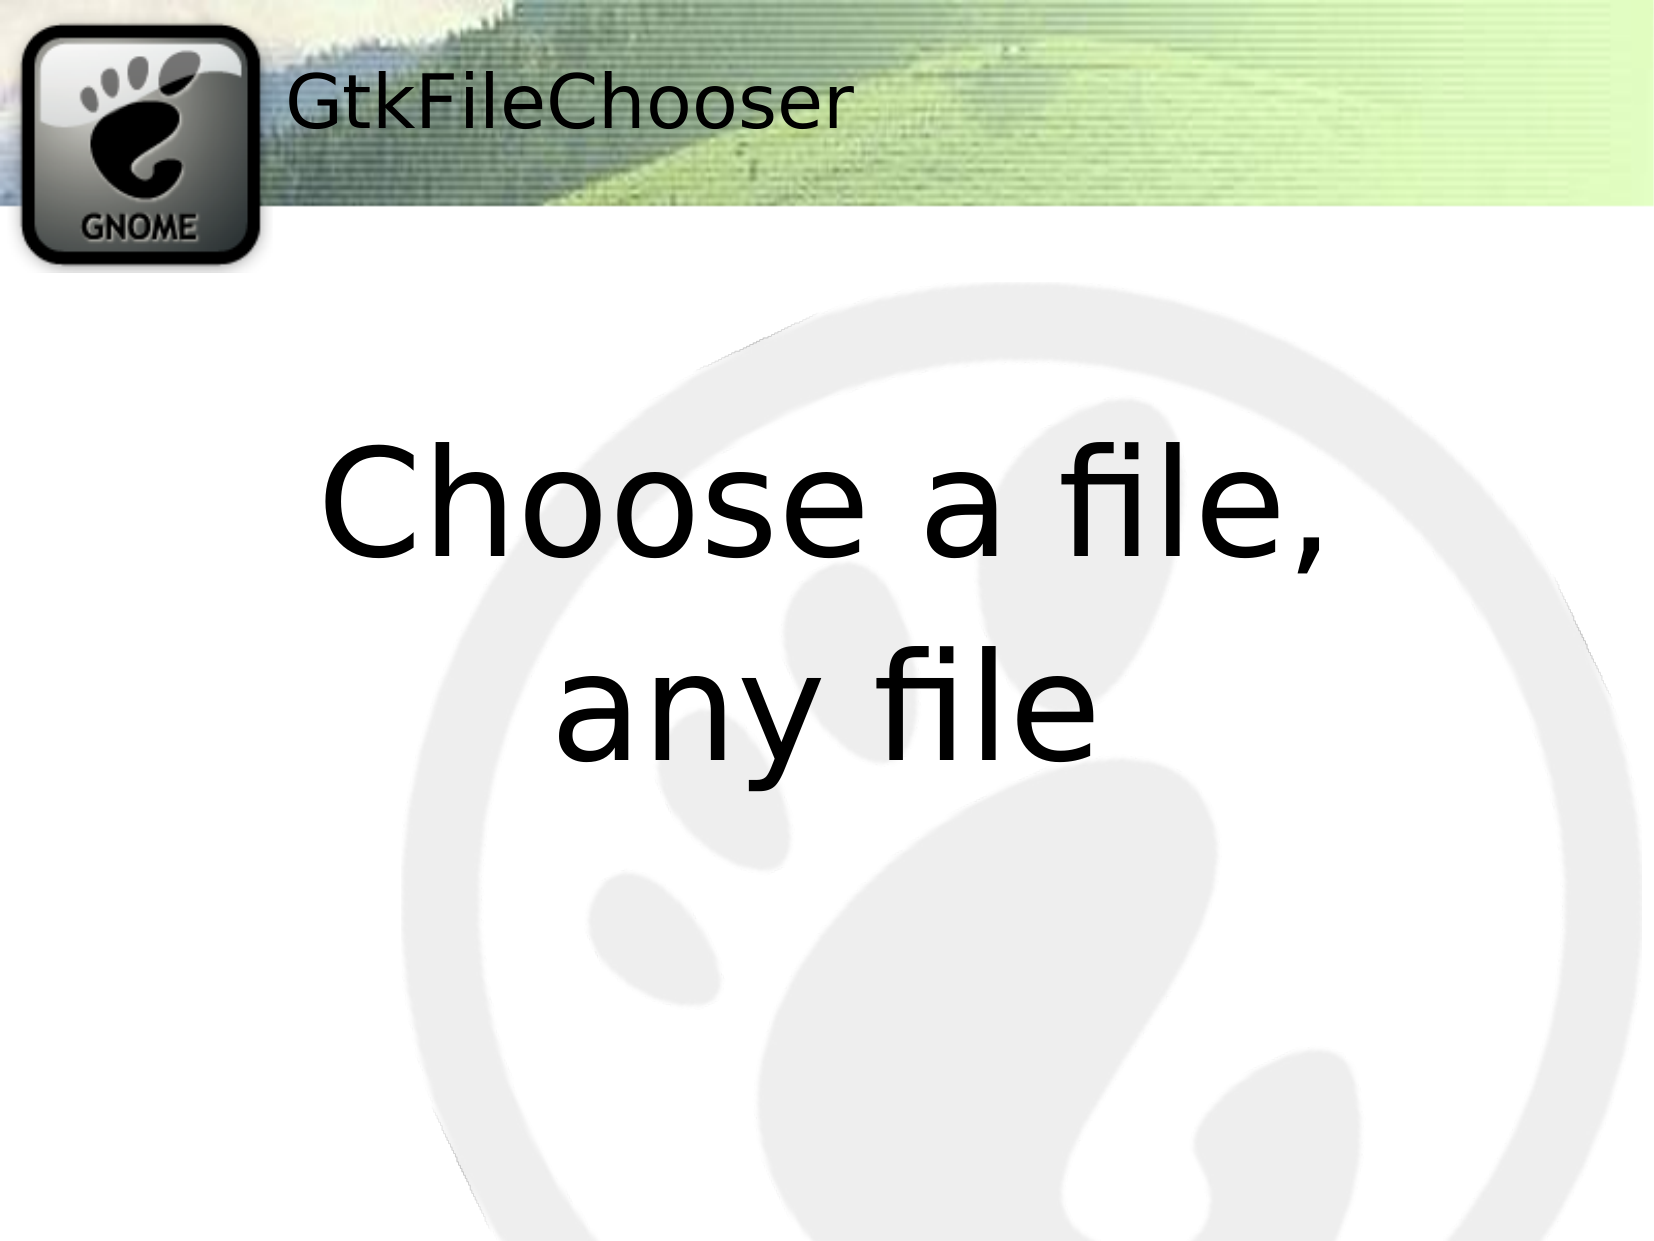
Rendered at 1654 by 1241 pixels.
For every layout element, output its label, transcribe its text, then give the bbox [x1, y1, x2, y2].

title GtkFileChooser [0, 0, 1654, 207]
list Choose a file, any file [88, 417, 1565, 922]
picture [401, 282, 1642, 1241]
picture [0, 207, 1654, 273]
